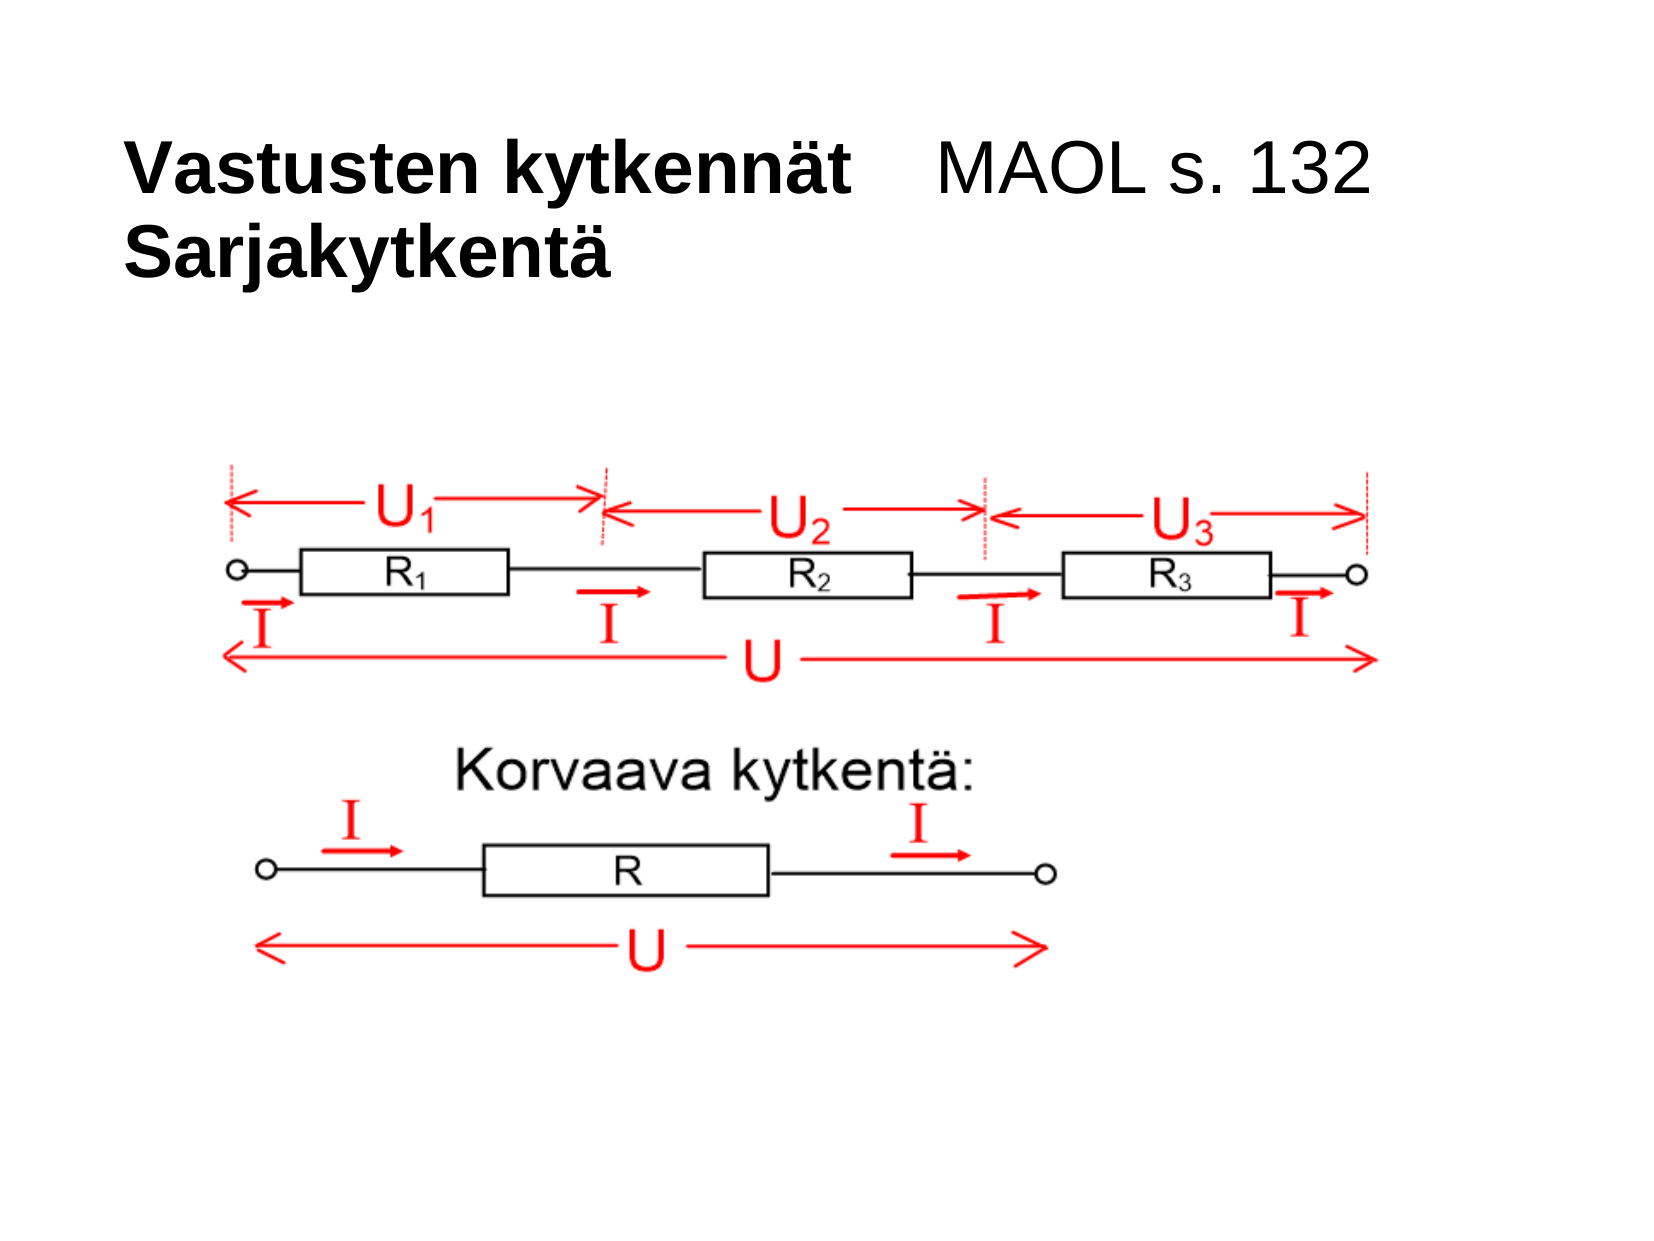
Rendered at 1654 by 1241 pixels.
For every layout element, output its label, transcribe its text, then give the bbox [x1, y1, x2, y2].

picture [181, 378, 1431, 1004]
text_box Vastusten kytkennät MAOL s. 132 Sarjakytkentä [108, 113, 1583, 308]
